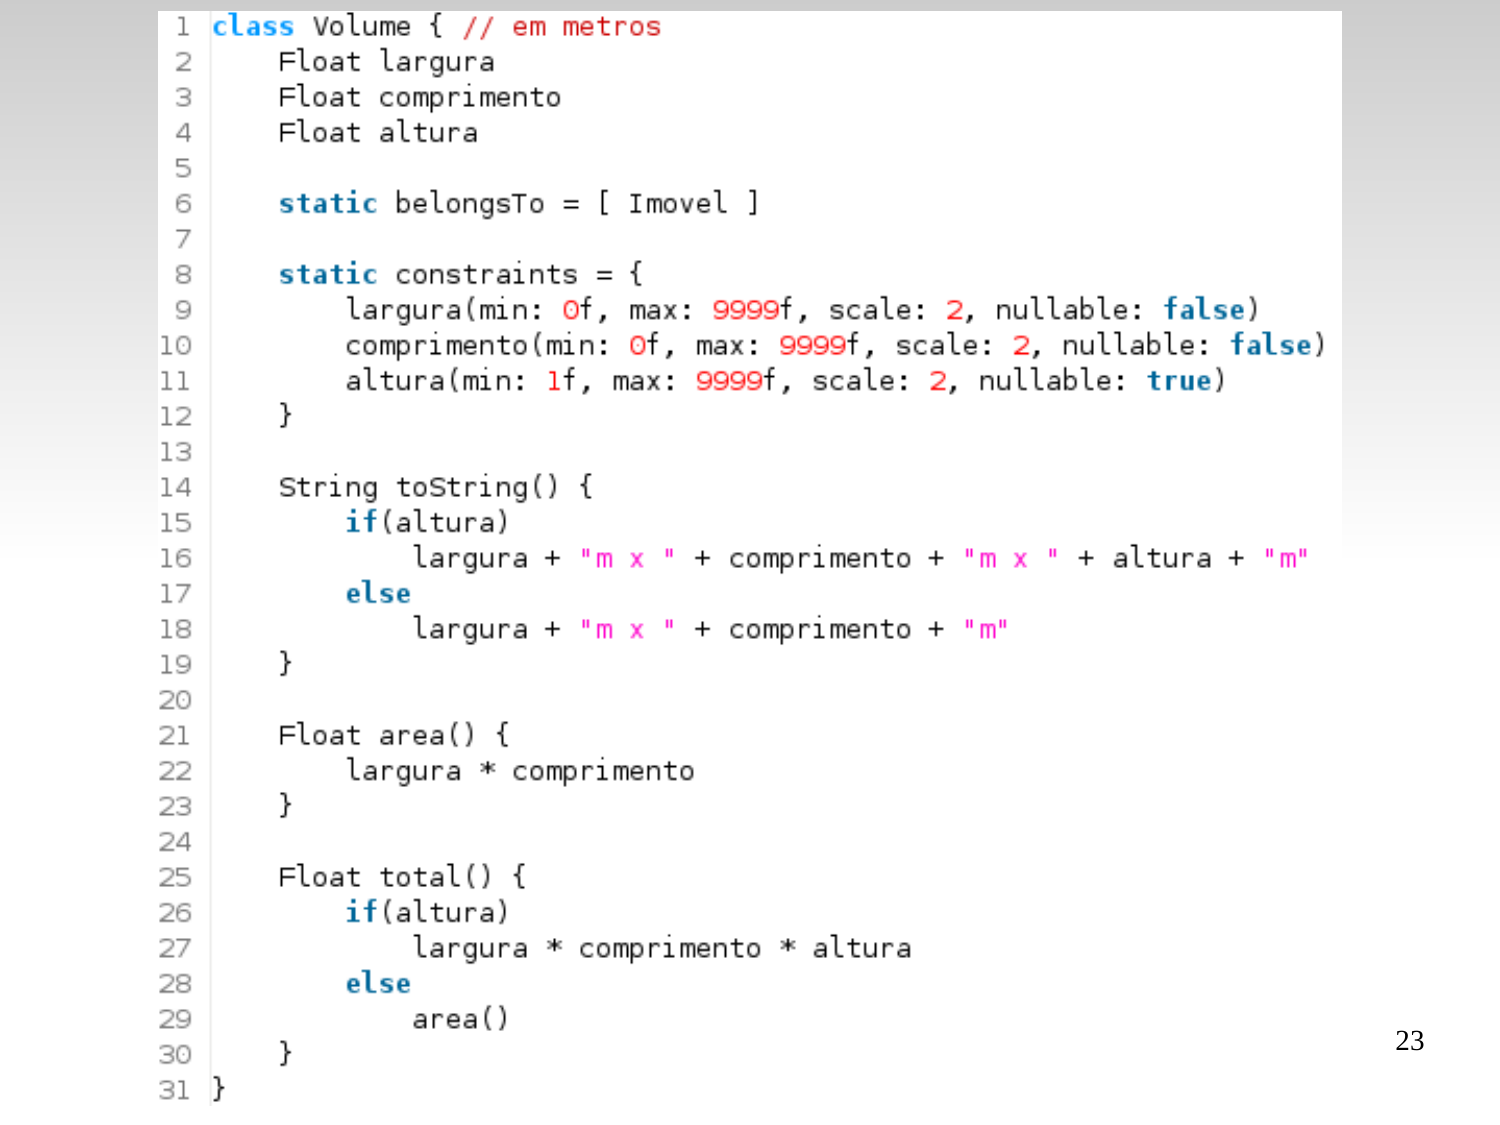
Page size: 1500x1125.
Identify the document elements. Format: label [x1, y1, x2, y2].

picture [158, 11, 1342, 1106]
